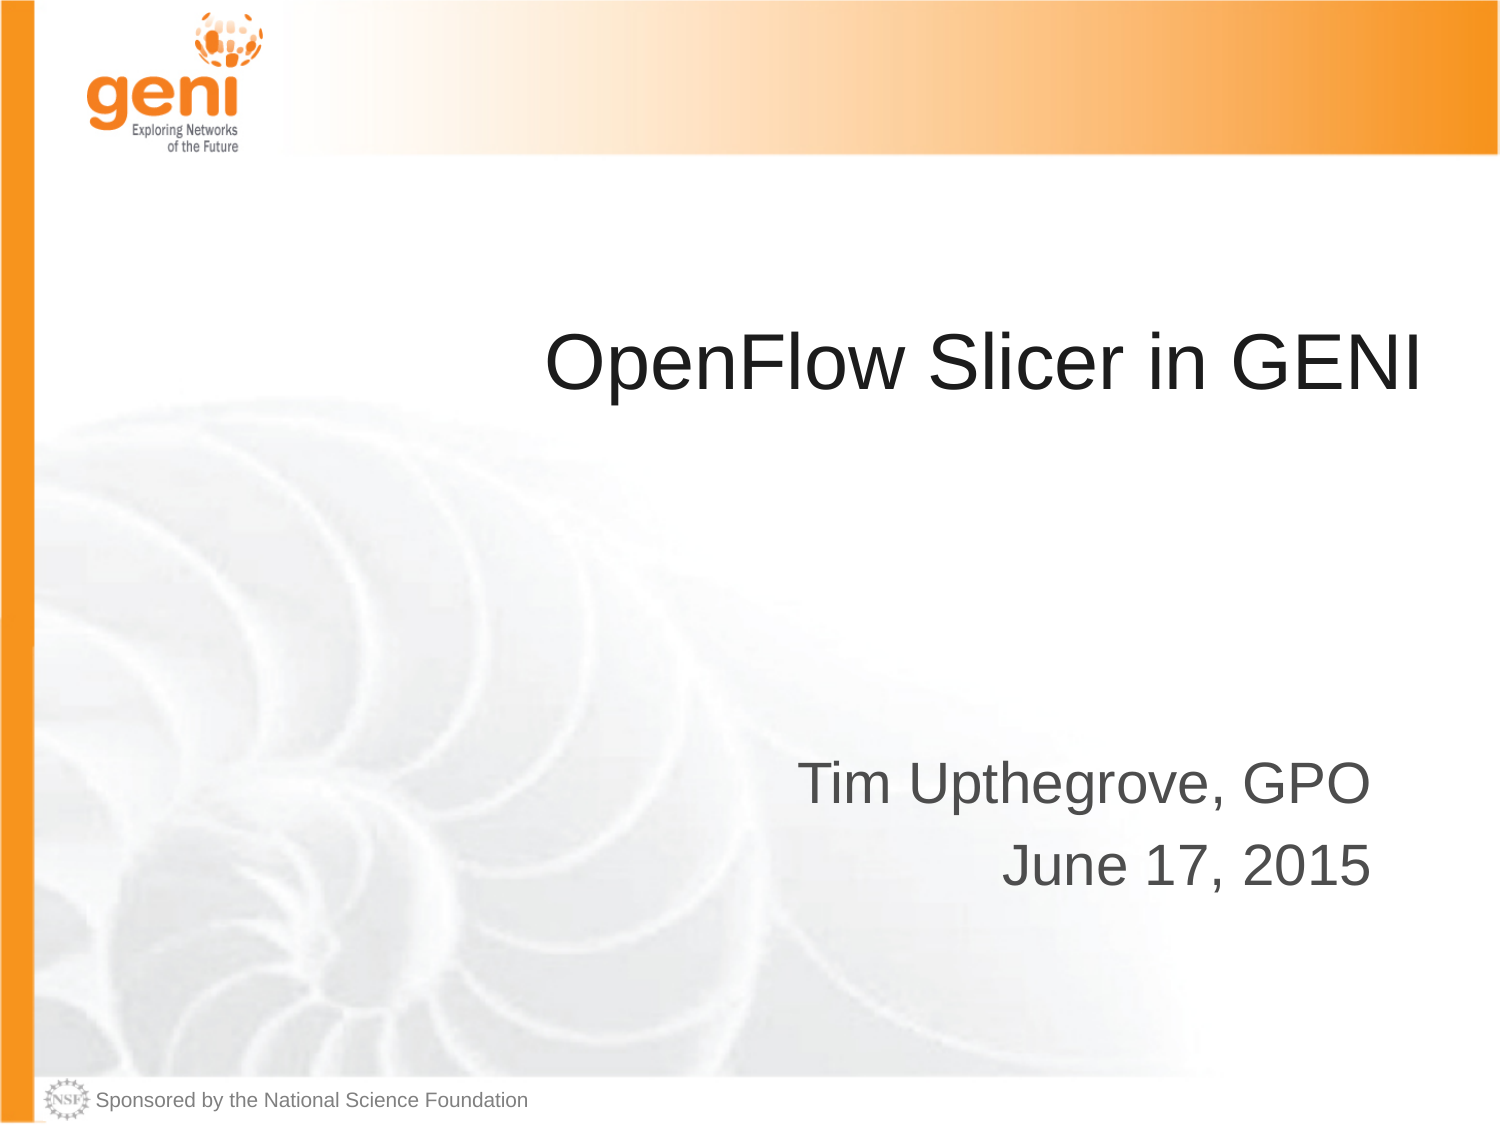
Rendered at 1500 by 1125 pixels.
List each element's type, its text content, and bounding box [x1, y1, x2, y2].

title OpenFlow Slicer in GENI [112, 237, 1441, 479]
picture [0, 0, 1500, 1125]
subtitle Tim Upthegrove, GPO June 17, 2015 [337, 737, 1388, 1025]
